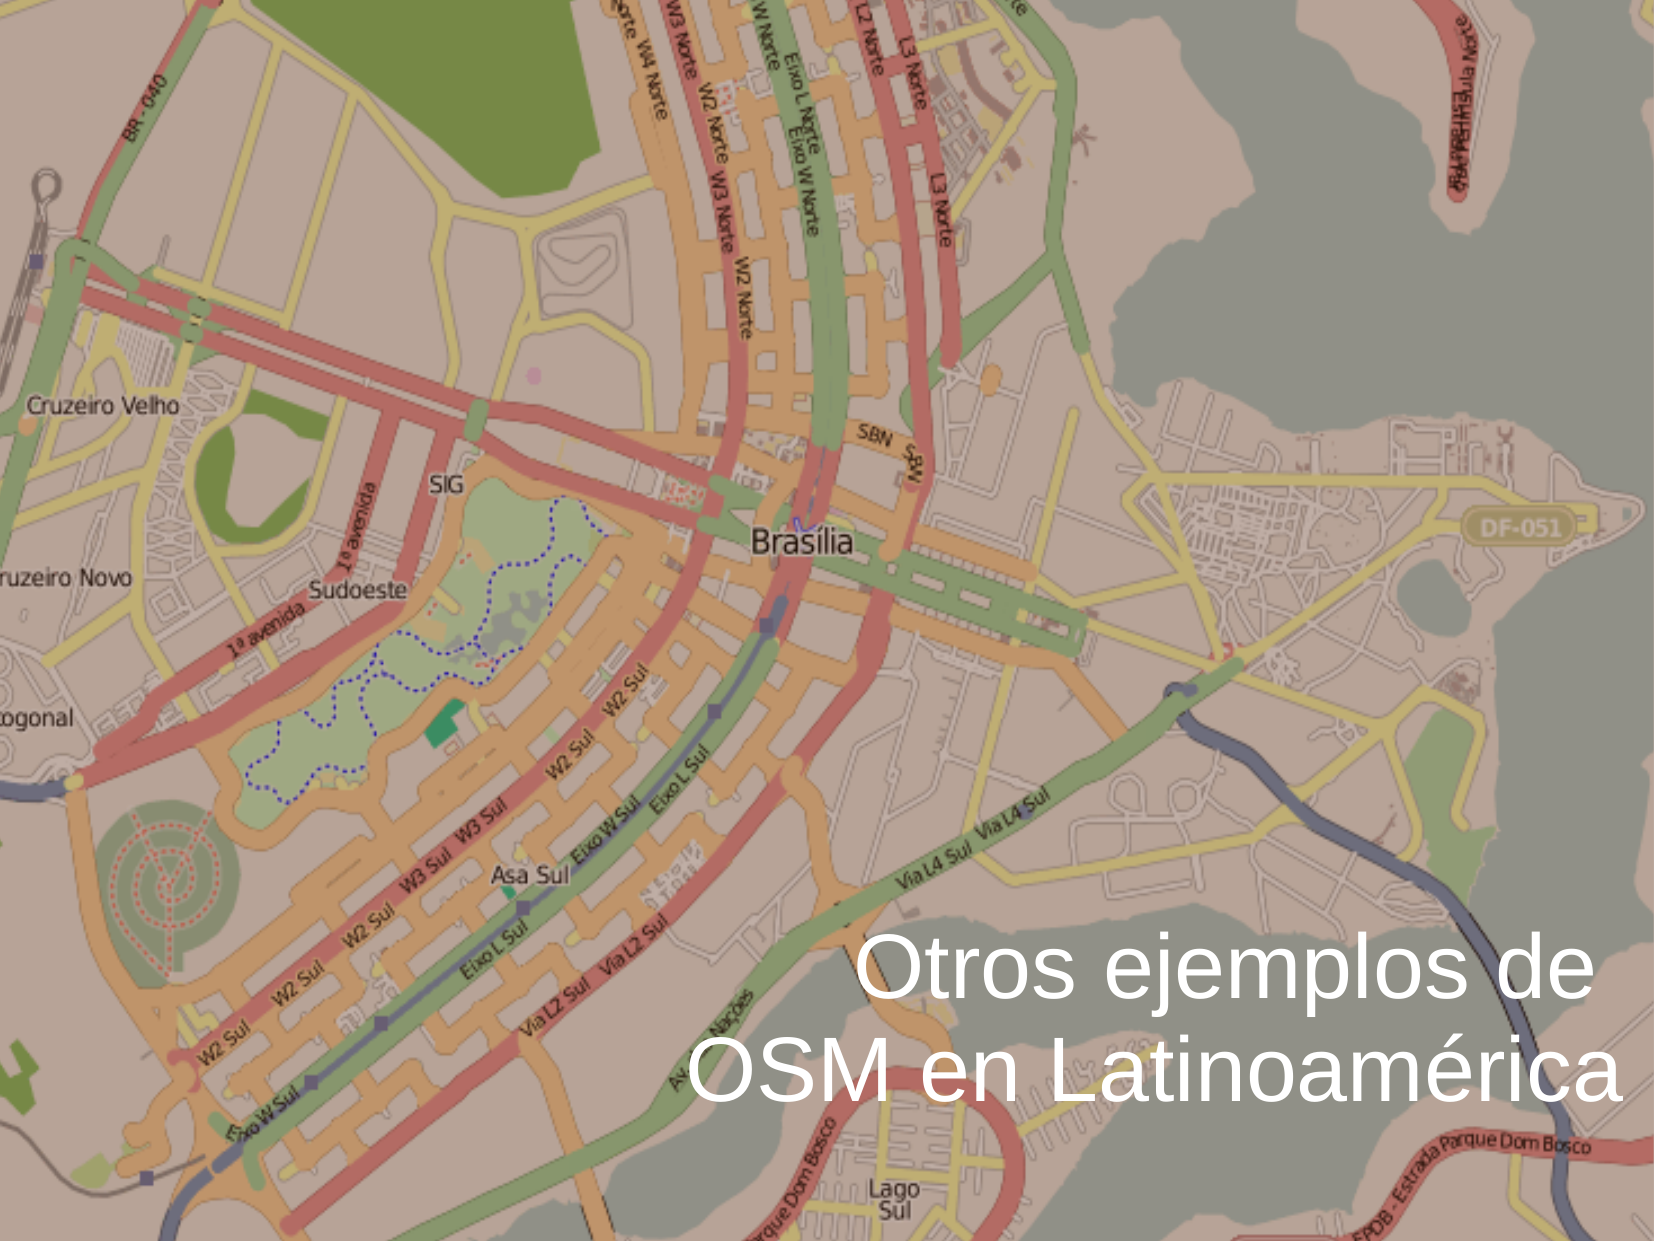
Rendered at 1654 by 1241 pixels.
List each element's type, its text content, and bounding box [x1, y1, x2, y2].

title Otros ejemplos de OSM en Latinoamérica [59, 915, 1625, 1123]
